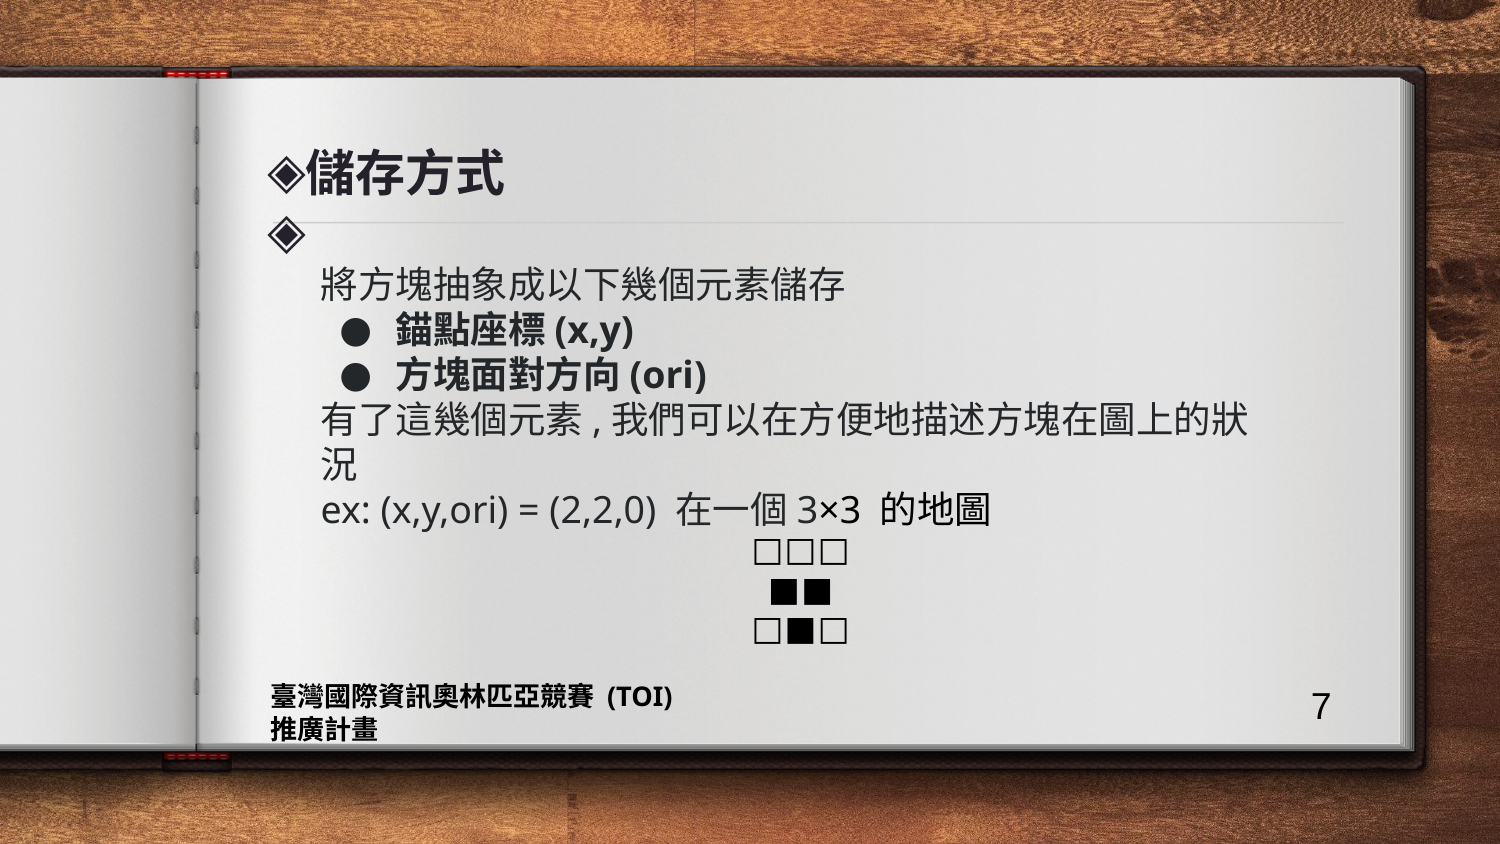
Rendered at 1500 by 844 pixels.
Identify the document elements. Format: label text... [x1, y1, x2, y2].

text_box 將方塊抽象成以下幾個元素儲存 錨點座標(x,y) 方塊面對方向(ori) 有了這幾個元素,我們可以在方便地描述方塊在圖上的狀況 ex: (x,y,ori) = (2,2,0) 在一個3×3 的地圖 ⬜⬜⬜ ⬛❎⬛ ⬜⬛⬜ [306, 253, 1296, 630]
text_box <number> [1295, 672, 1386, 737]
picture [0, 0, 1500, 844]
text_box 儲存方式 [252, 126, 746, 216]
